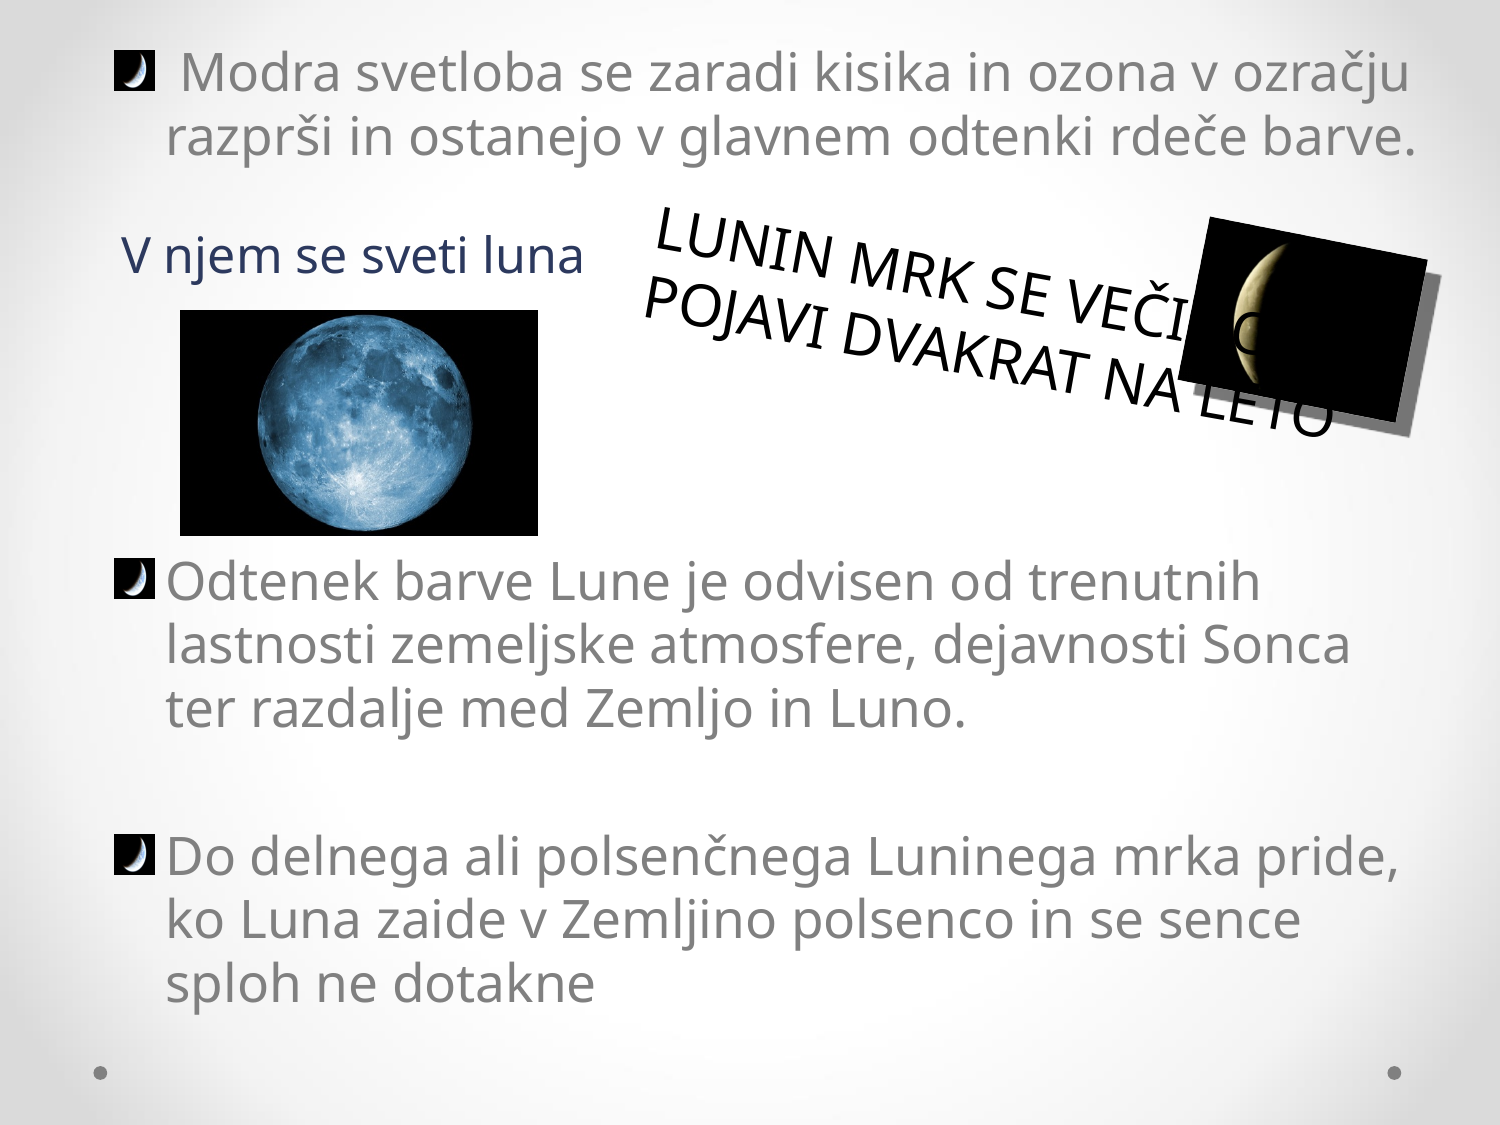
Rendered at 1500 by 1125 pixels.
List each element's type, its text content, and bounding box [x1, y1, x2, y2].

text_box V njem se sveti luna [106, 216, 602, 292]
list Modra svetloba se zaradi kisika in ozona v ozračju razprši in ostanejo v glavnem odtenki rdeče barve. Odtenek barve Lune je odvisen od trenutnih lastnosti zemeljske atmosfere, dejavnosti Sonca ter razdalje med Zemljo in Luno. Do delnega ali polsenčnega Luninega mrka pride, ko Luna zaide v Zemljino polsenco in se sence sploh ne dotakne [99, 31, 1450, 1071]
picture [0, 0, 1500, 1125]
text_box LUNIN MRK SE VEČINOMA POJAVI DVAKRAT NA LETO [622, 180, 1394, 467]
